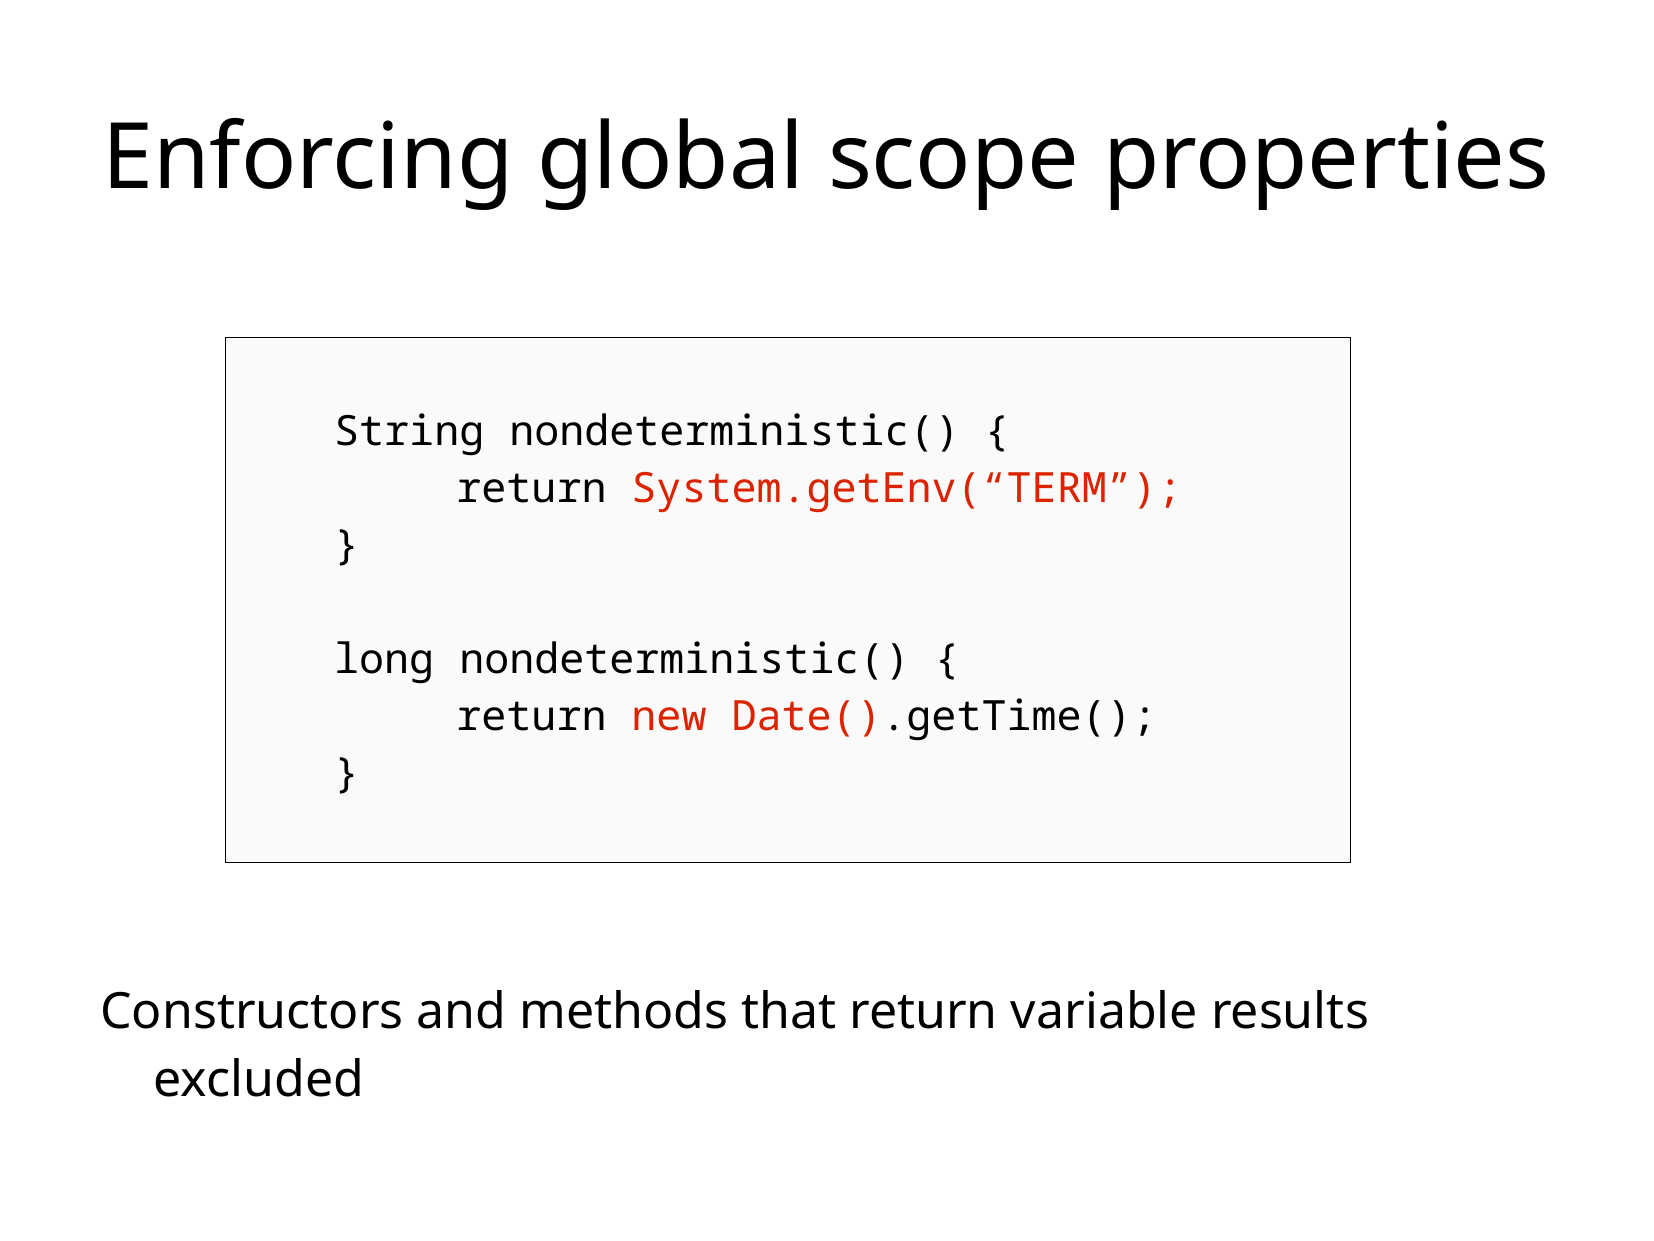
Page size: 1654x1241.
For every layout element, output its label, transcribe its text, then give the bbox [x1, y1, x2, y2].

title Enforcing global scope properties [82, 56, 1571, 250]
list Constructors and methods that return variable results excluded [82, 975, 1571, 1094]
text_box String nondeterministic() { return System.getEnv(“TERM”); } long nondeterministic() { return new Date().getTime(); } [225, 337, 1351, 863]
